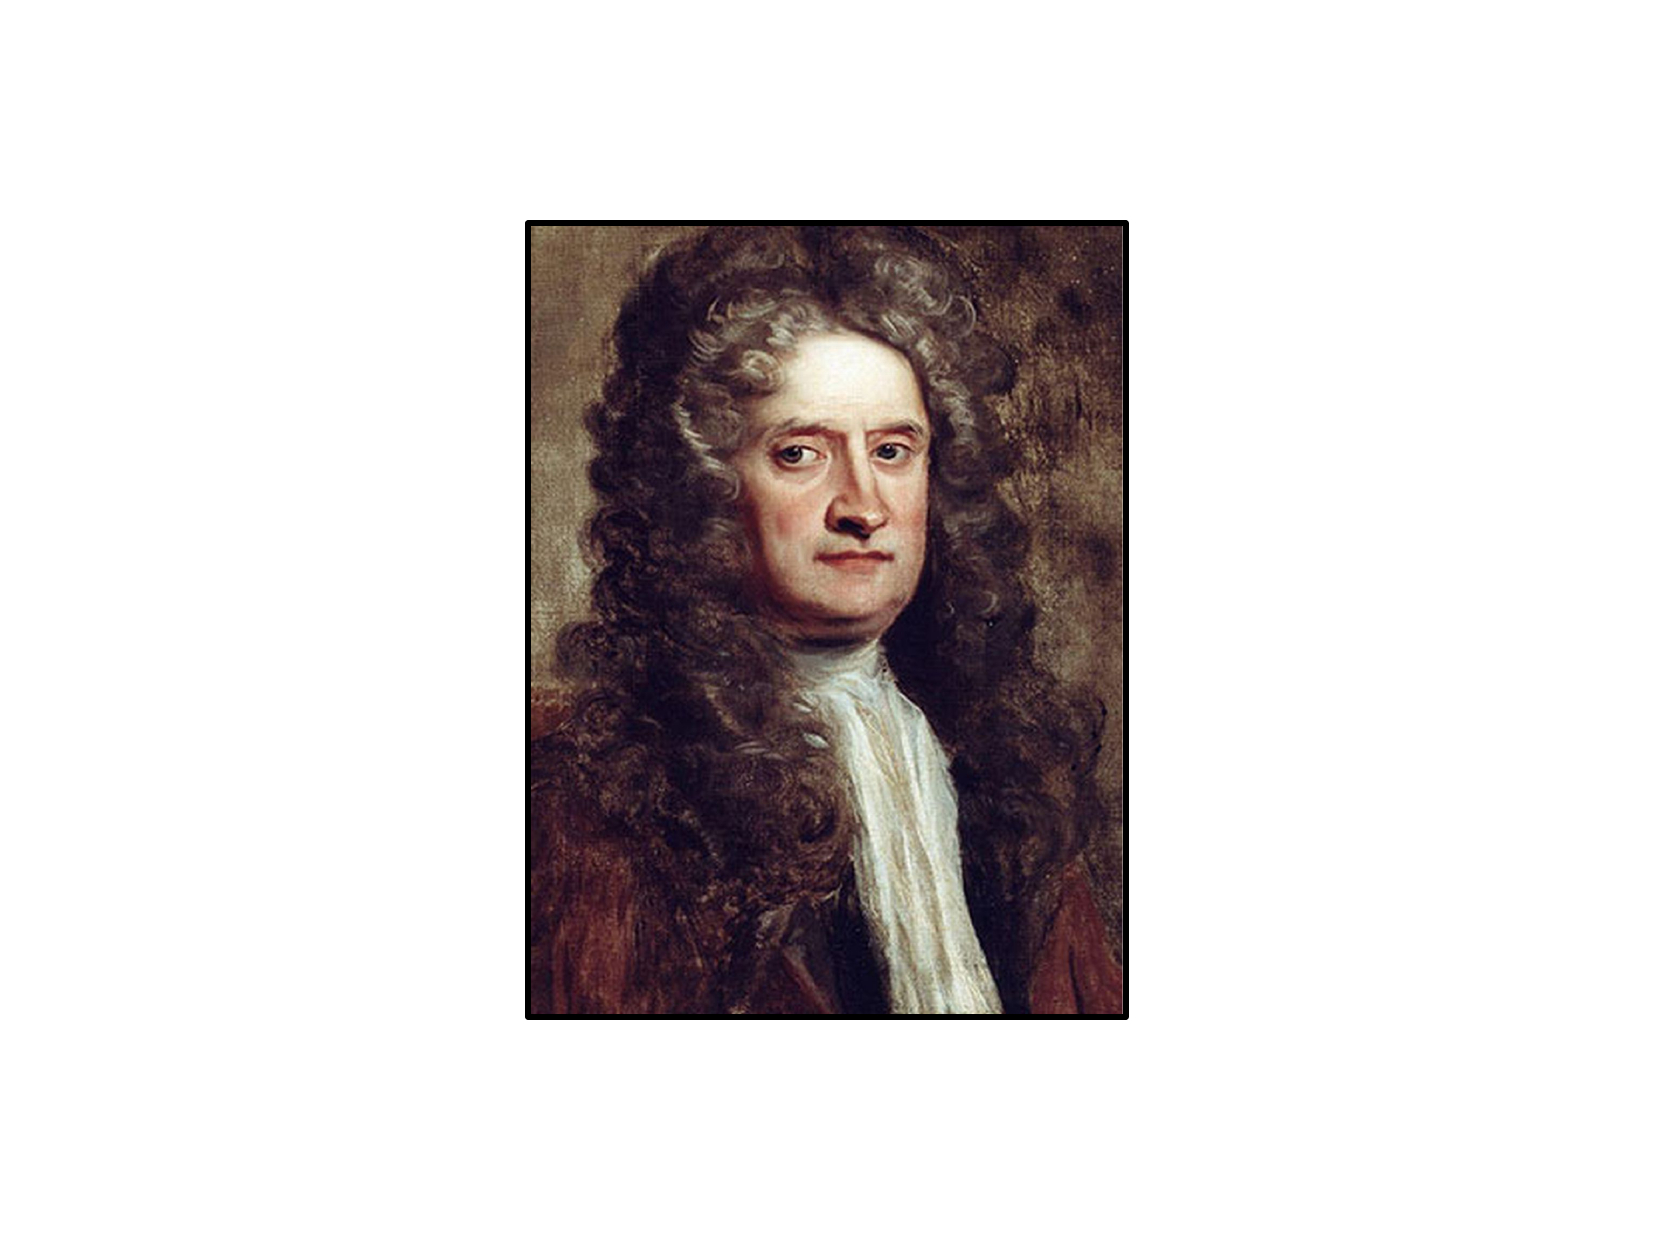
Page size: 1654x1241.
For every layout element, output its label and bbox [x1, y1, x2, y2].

picture [530, 226, 1123, 1015]
